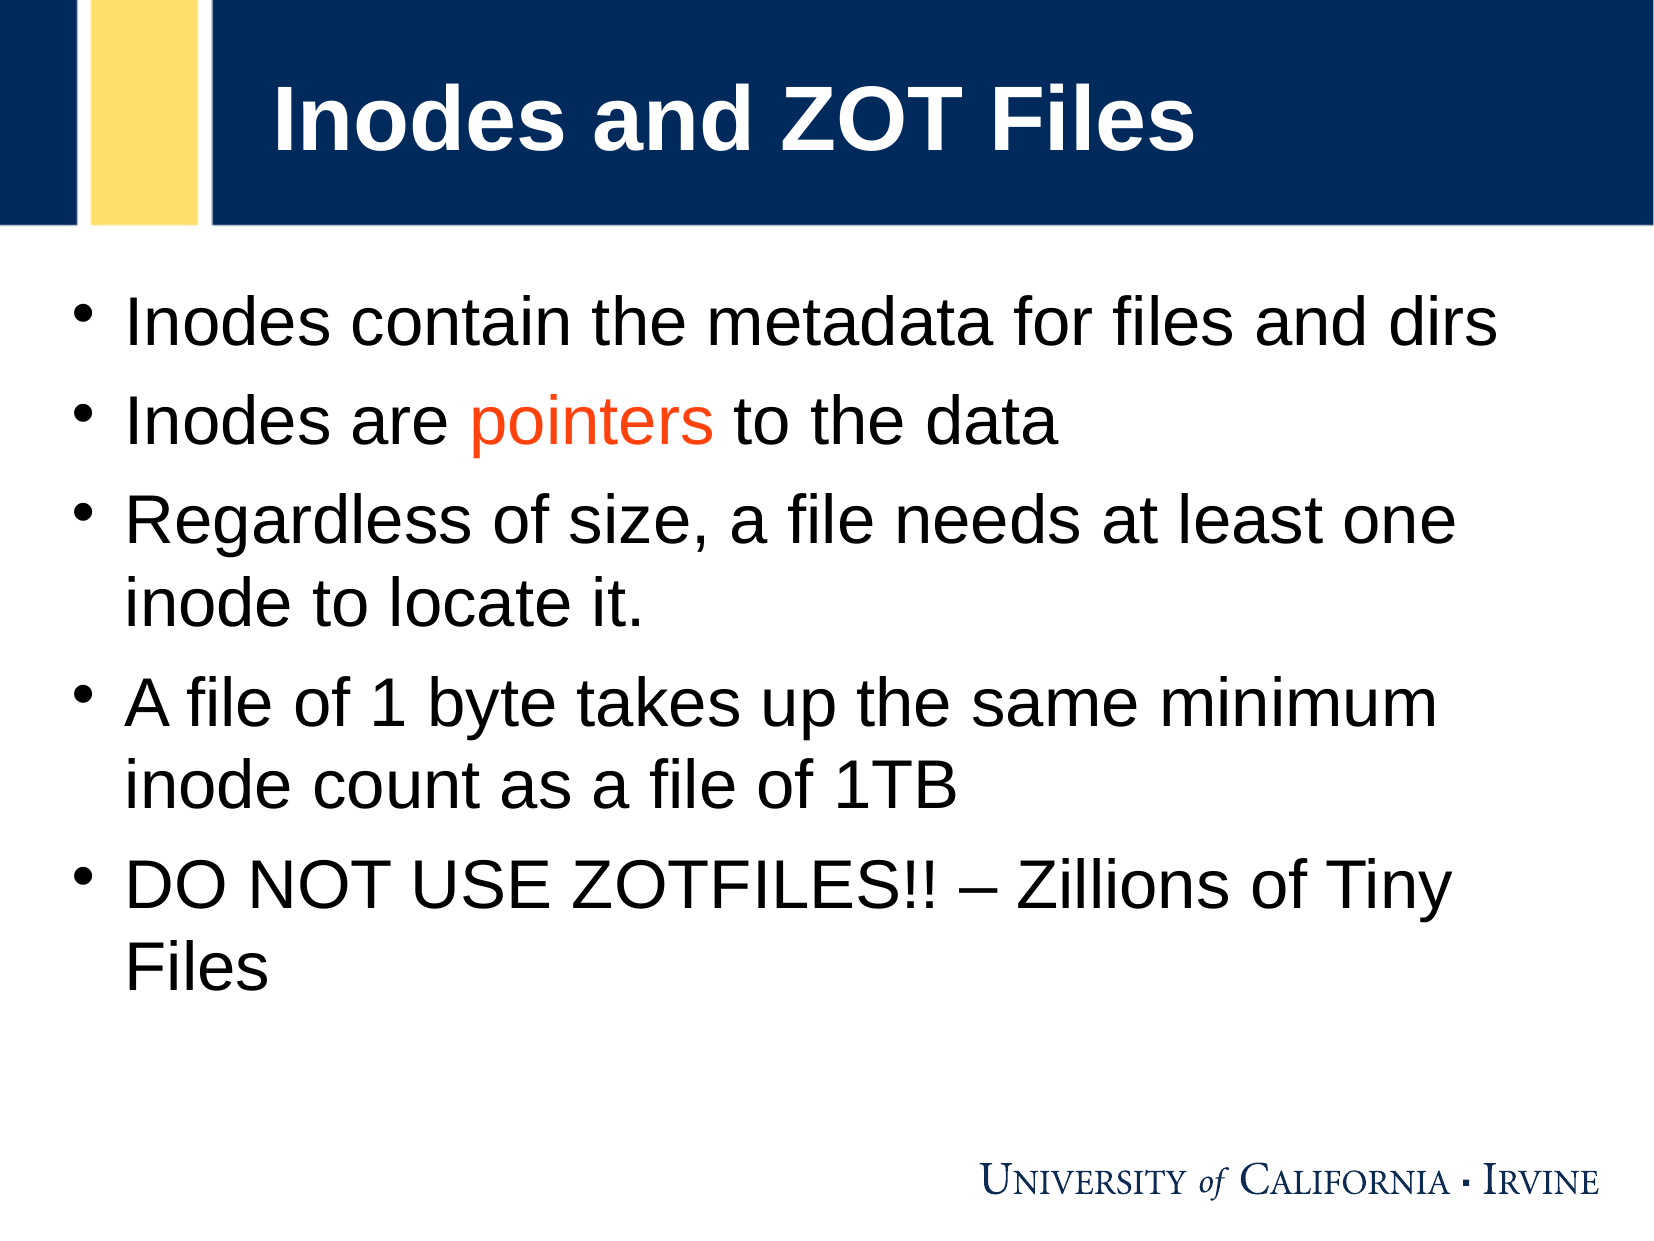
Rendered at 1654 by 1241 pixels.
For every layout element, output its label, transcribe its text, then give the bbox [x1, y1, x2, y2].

picture [0, 0, 1654, 1241]
title Inodes and ZOT Files [257, 0, 1654, 228]
subtitle Inodes contain the metadata for files and dirs Inodes are pointers to the data Regardless of size, a file needs at least one inode to locate it. A file of 1 byte takes up the same minimum inode count as a file of 1TB DO NOT USE ZOTFILES!! – Zillions of Tiny Files [39, 268, 1615, 1130]
